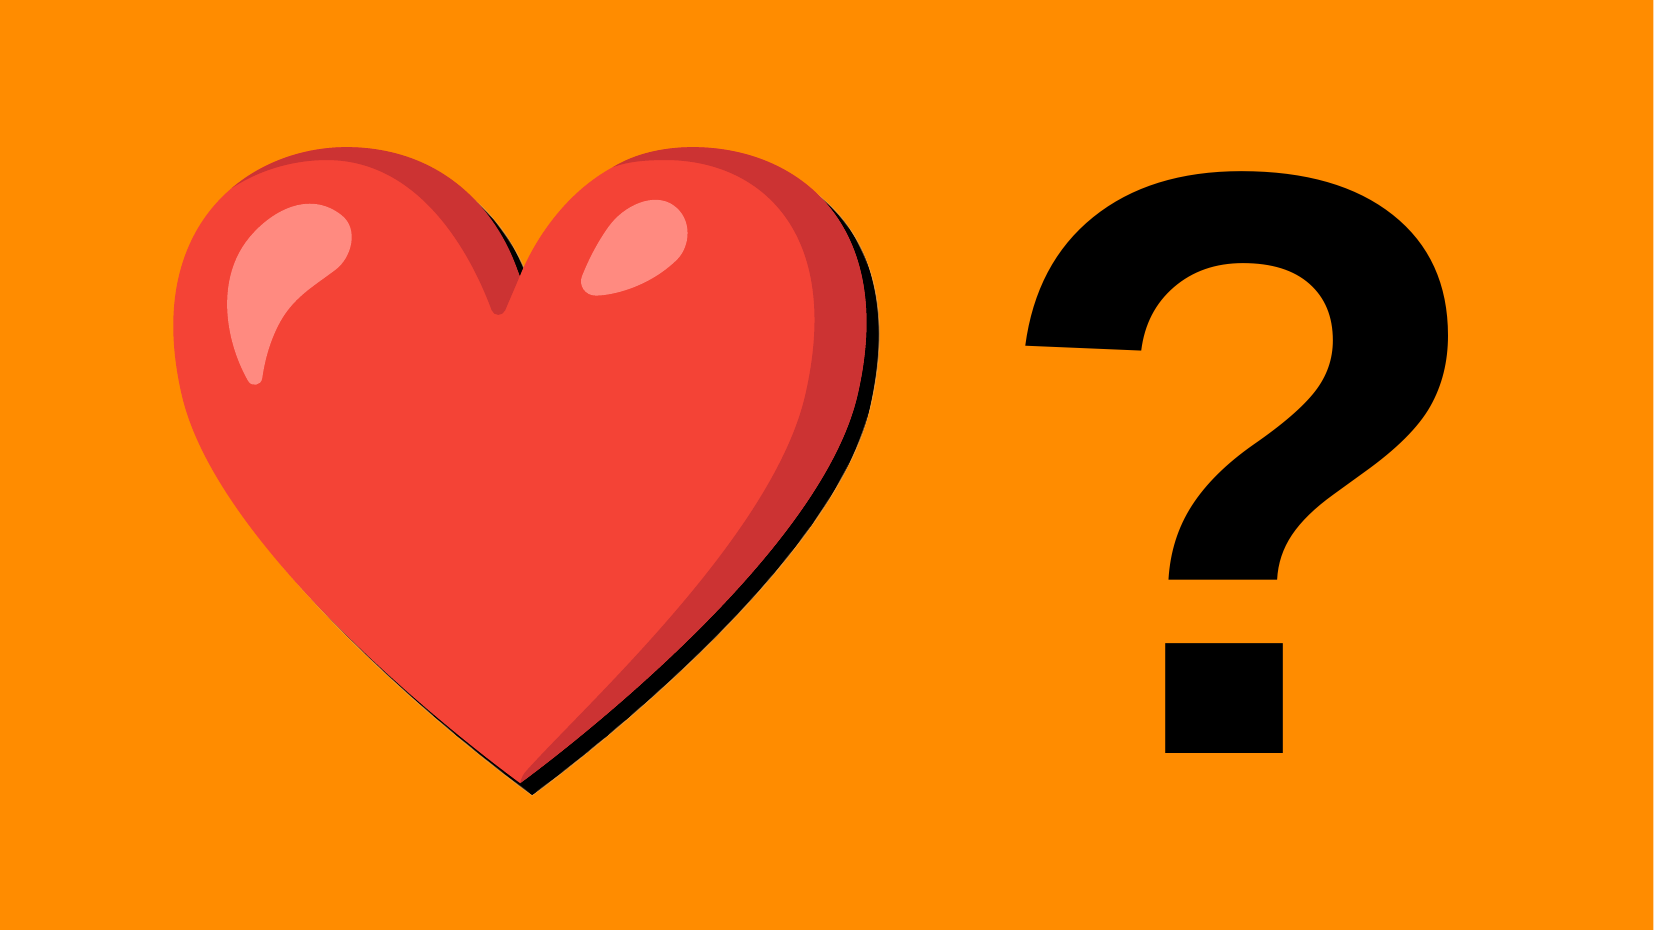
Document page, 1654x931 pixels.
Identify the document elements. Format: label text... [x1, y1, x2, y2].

picture [147, 92, 893, 838]
text_box ? [972, 0, 1509, 931]
